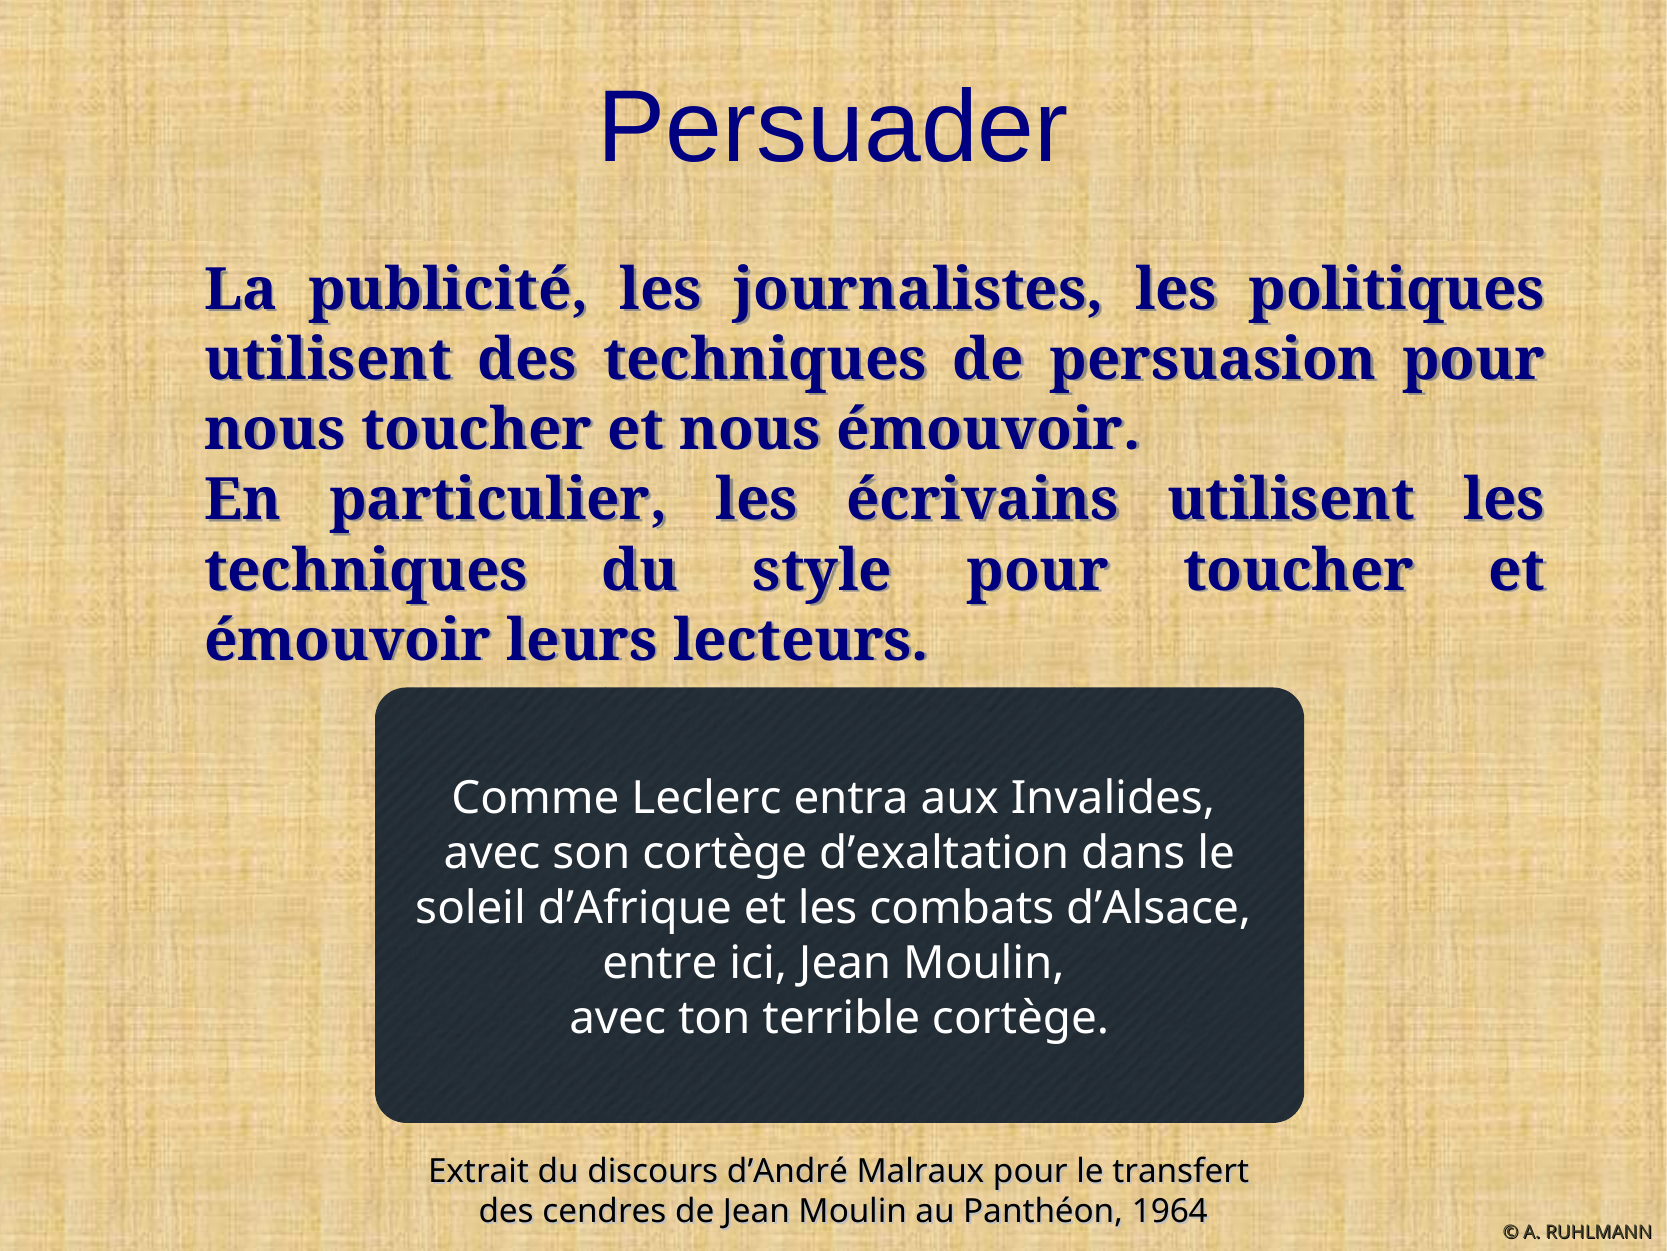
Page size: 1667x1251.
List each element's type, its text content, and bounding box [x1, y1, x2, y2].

text_box © A. RUHLMANN [1412, 1212, 1667, 1251]
title Persuader [124, 60, 1542, 192]
text_box La publicité, les journalistes, les politiques utilisent des techniques de persuasion pour nous toucher et nous émouvoir. [204, 245, 1546, 467]
text_box Comme Leclerc entra aux Invalides, avec son cortège d’exaltation dans le soleil d’Afrique et les combats d’Alsace, entre ici, Jean Moulin, avec ton terrible cortège. [375, 687, 1305, 1123]
picture [0, 0, 1667, 1251]
text_box Extrait du discours d’André Malraux pour le transfert des cendres de Jean Moulin au Panthéon, 1964 [420, 1143, 1267, 1236]
text_box En particulier, les écrivains utilisent les techniques du style pour toucher et émouvoir leurs lecteurs. [204, 489, 1546, 644]
